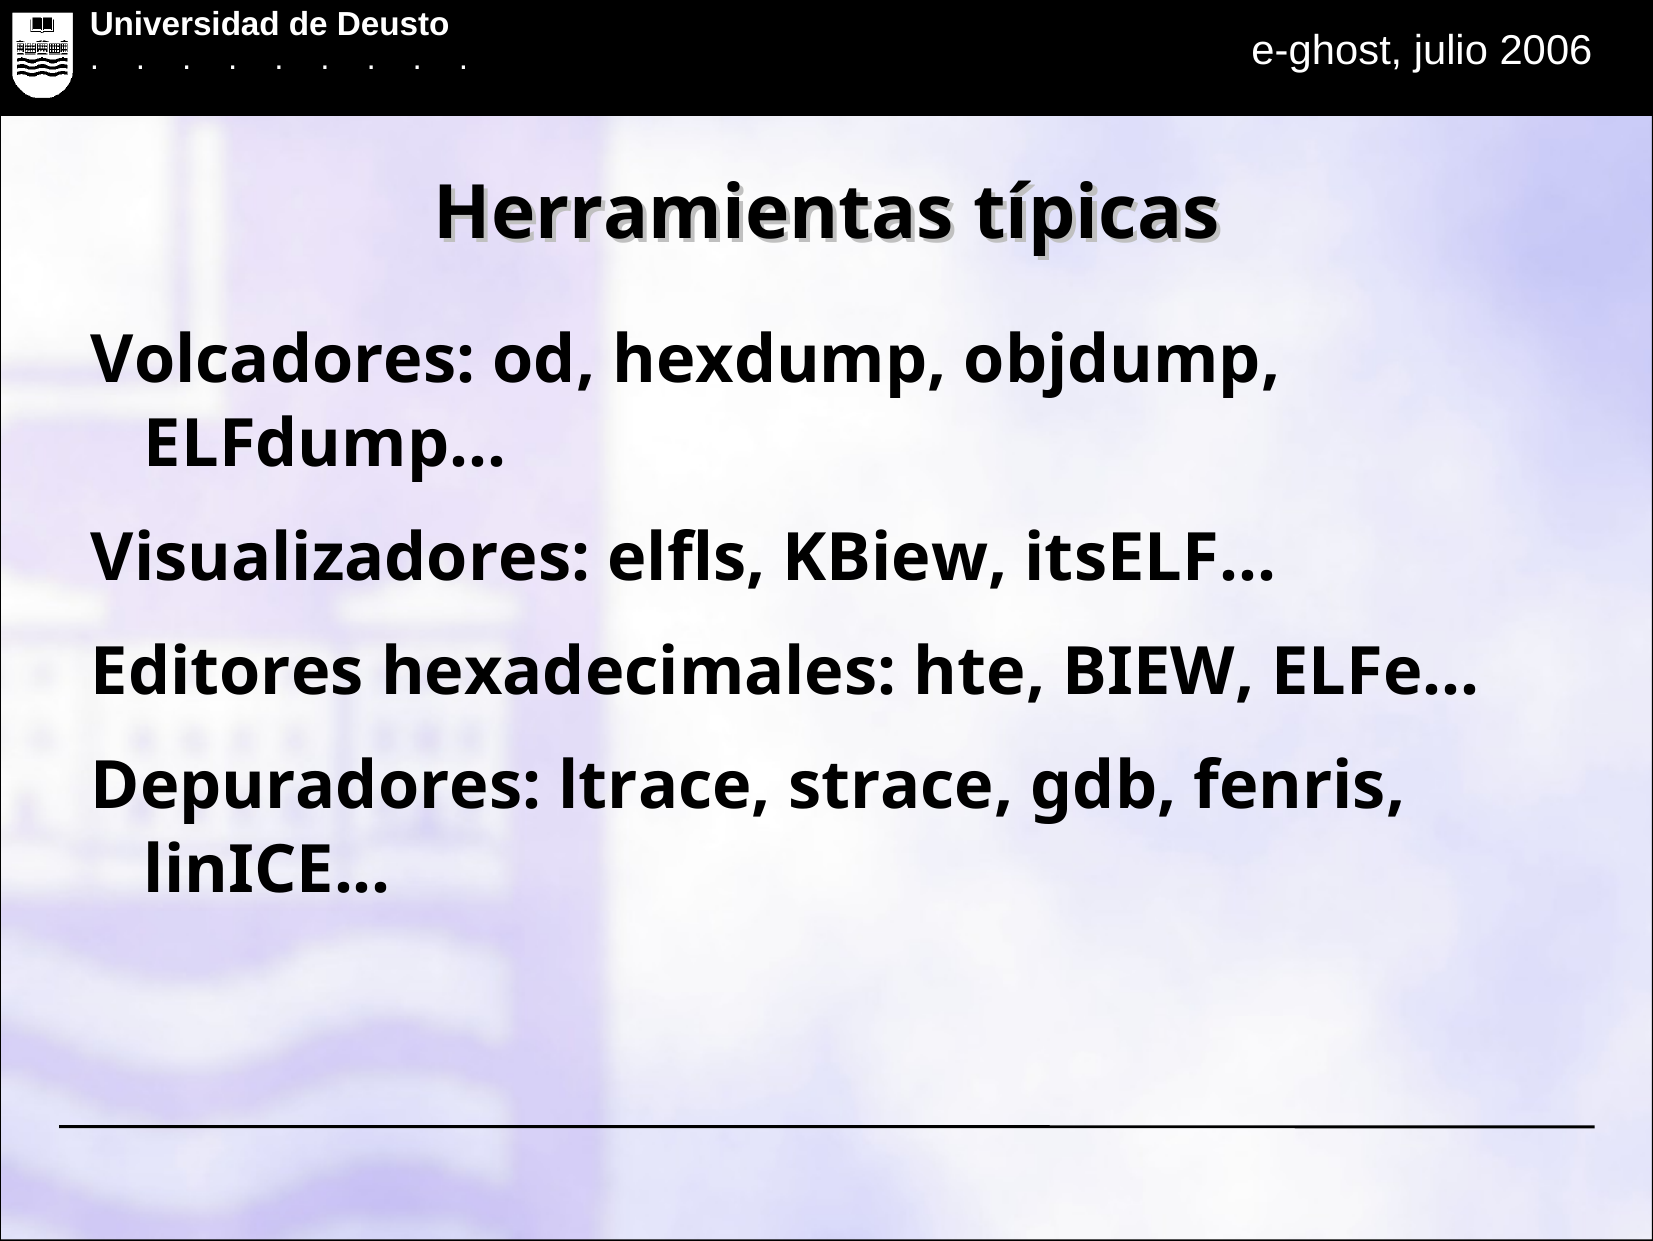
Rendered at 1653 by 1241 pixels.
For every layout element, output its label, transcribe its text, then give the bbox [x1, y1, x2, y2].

picture [1, 116, 1651, 1239]
title Herramientas típicas [121, 140, 1533, 279]
list Volcadores: od, hexdump, objdump, ELFdump... Visualizadores: elfls, KBiew, itsELF... Editores hexadecimales: hte, BIEW, ELFe... Depuradores: ltrace, strace, gdb, fenris, linICE... [73, 314, 1560, 1107]
